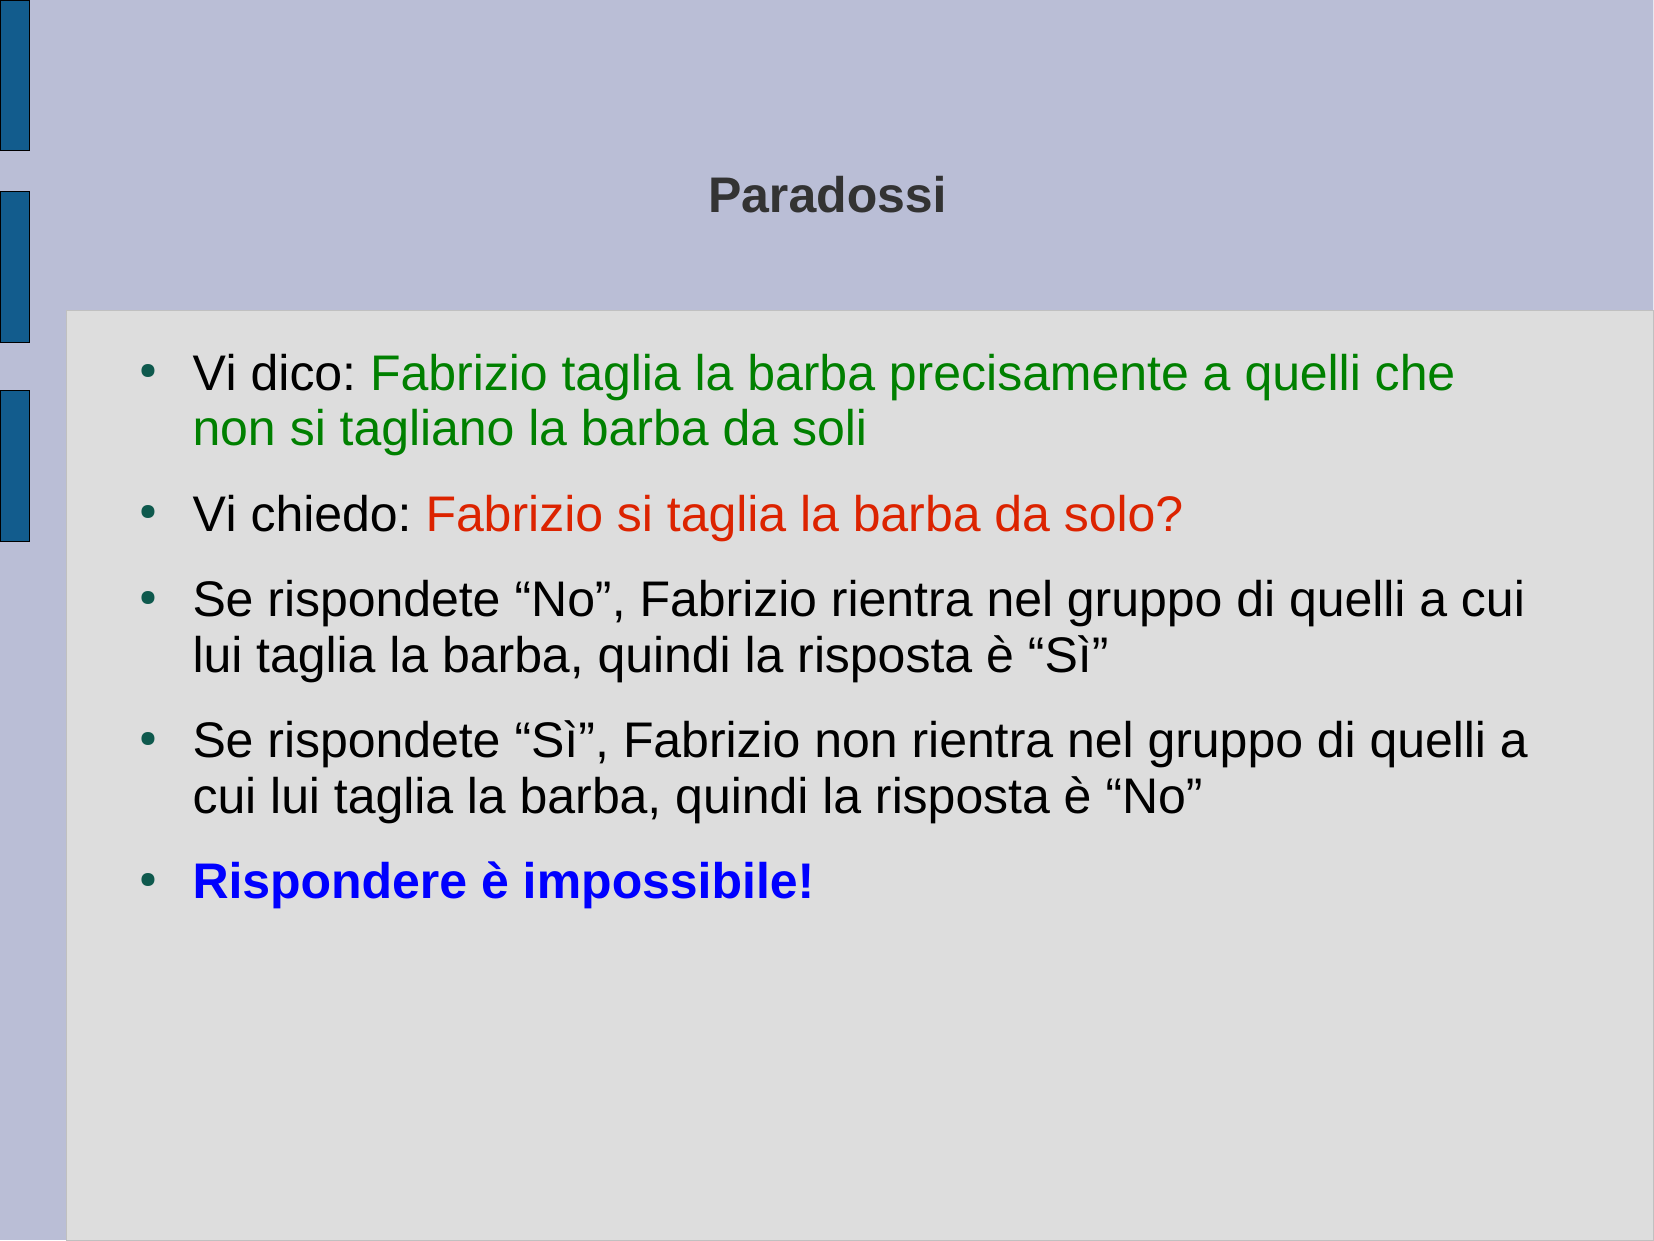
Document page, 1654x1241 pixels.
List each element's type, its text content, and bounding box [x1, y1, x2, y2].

list Vi dico: Fabrizio taglia la barba precisamente a quelli che non si tagliano la barba da soli Vi chiedo: Fabrizio si taglia la barba da solo? Se rispondete “No”, Fabrizio rientra nel gruppo di quelli a cui lui taglia la barba, quindi la risposta è “Sì” Se rispondete “Sì”, Fabrizio non rientra nel gruppo di quelli a cui lui taglia la barba, quindi la risposta è “No” Rispondere è impossibile! [121, 344, 1534, 1127]
title Paradossi [121, 91, 1534, 299]
